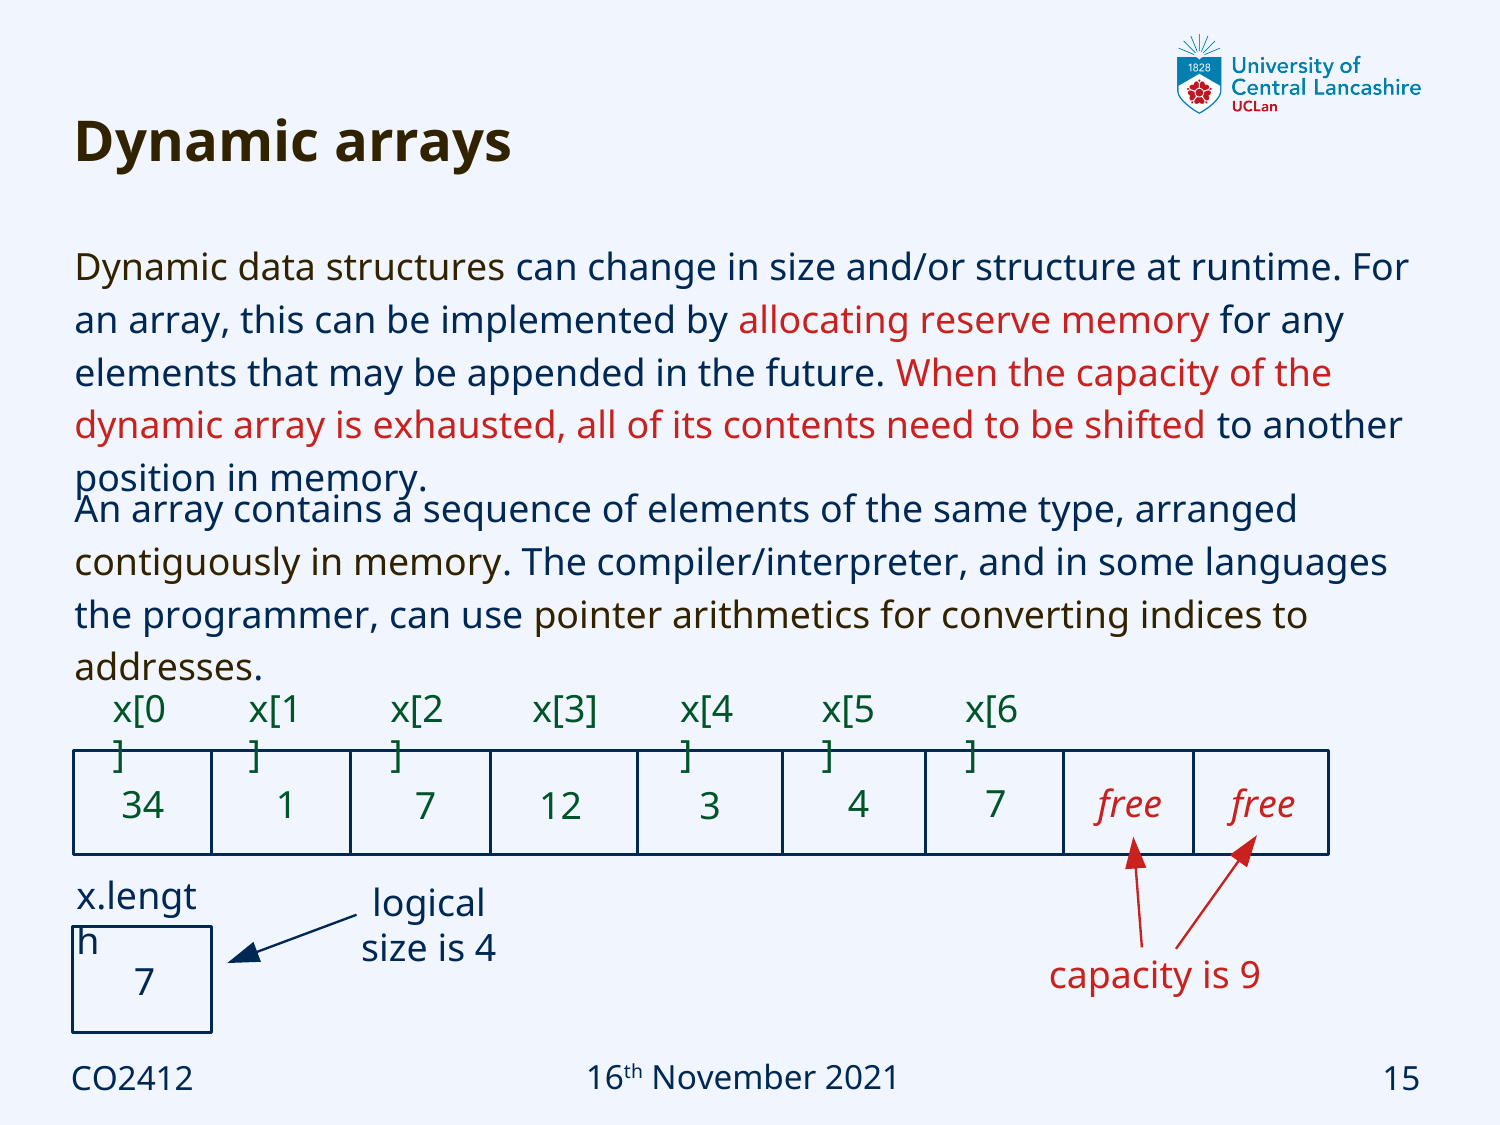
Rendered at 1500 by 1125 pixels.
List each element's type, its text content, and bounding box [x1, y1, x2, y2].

text_box x[5] [806, 677, 902, 738]
text_box free [1073, 772, 1187, 833]
text_box 12 [508, 774, 614, 835]
text_box x[4] [665, 677, 760, 738]
text_box free [1207, 773, 1320, 833]
text_box x[2] [375, 677, 471, 738]
text_box 34 [90, 774, 196, 834]
text_box An array contains a sequence of elements of the same type, arranged contiguously in memory. The compiler/interpreter, and in some languages the programmer, can use pointer arithmetics for converting indices to addresses. [59, 470, 1452, 644]
title Dynamic arrays [58, 93, 1475, 186]
picture [1177, 34, 1421, 93]
text_box x[3] [517, 677, 635, 738]
text_box x.length [61, 864, 233, 925]
text_box x[0] [98, 677, 193, 738]
text_box x[6] [950, 677, 1045, 738]
text_box capacity is 9 [971, 943, 1339, 1004]
text_box 3 [657, 774, 763, 835]
text_box 7 [943, 773, 1049, 833]
text_box 7 [91, 950, 198, 1011]
text_box Dynamic data structures can change in size and/or structure at runtime. For an array, this can be implemented by allocating reserve memory for any elements that may be appended in the future. When the capacity of the dynamic array is exhausted, all of its contents need to be shifted to another position in memory. [59, 228, 1441, 456]
text_box x[1] [233, 677, 329, 738]
text_box logical size is 4 [324, 872, 534, 977]
text_box 4 [806, 772, 912, 833]
text_box 7 [372, 774, 479, 835]
text_box 1 [233, 774, 340, 834]
